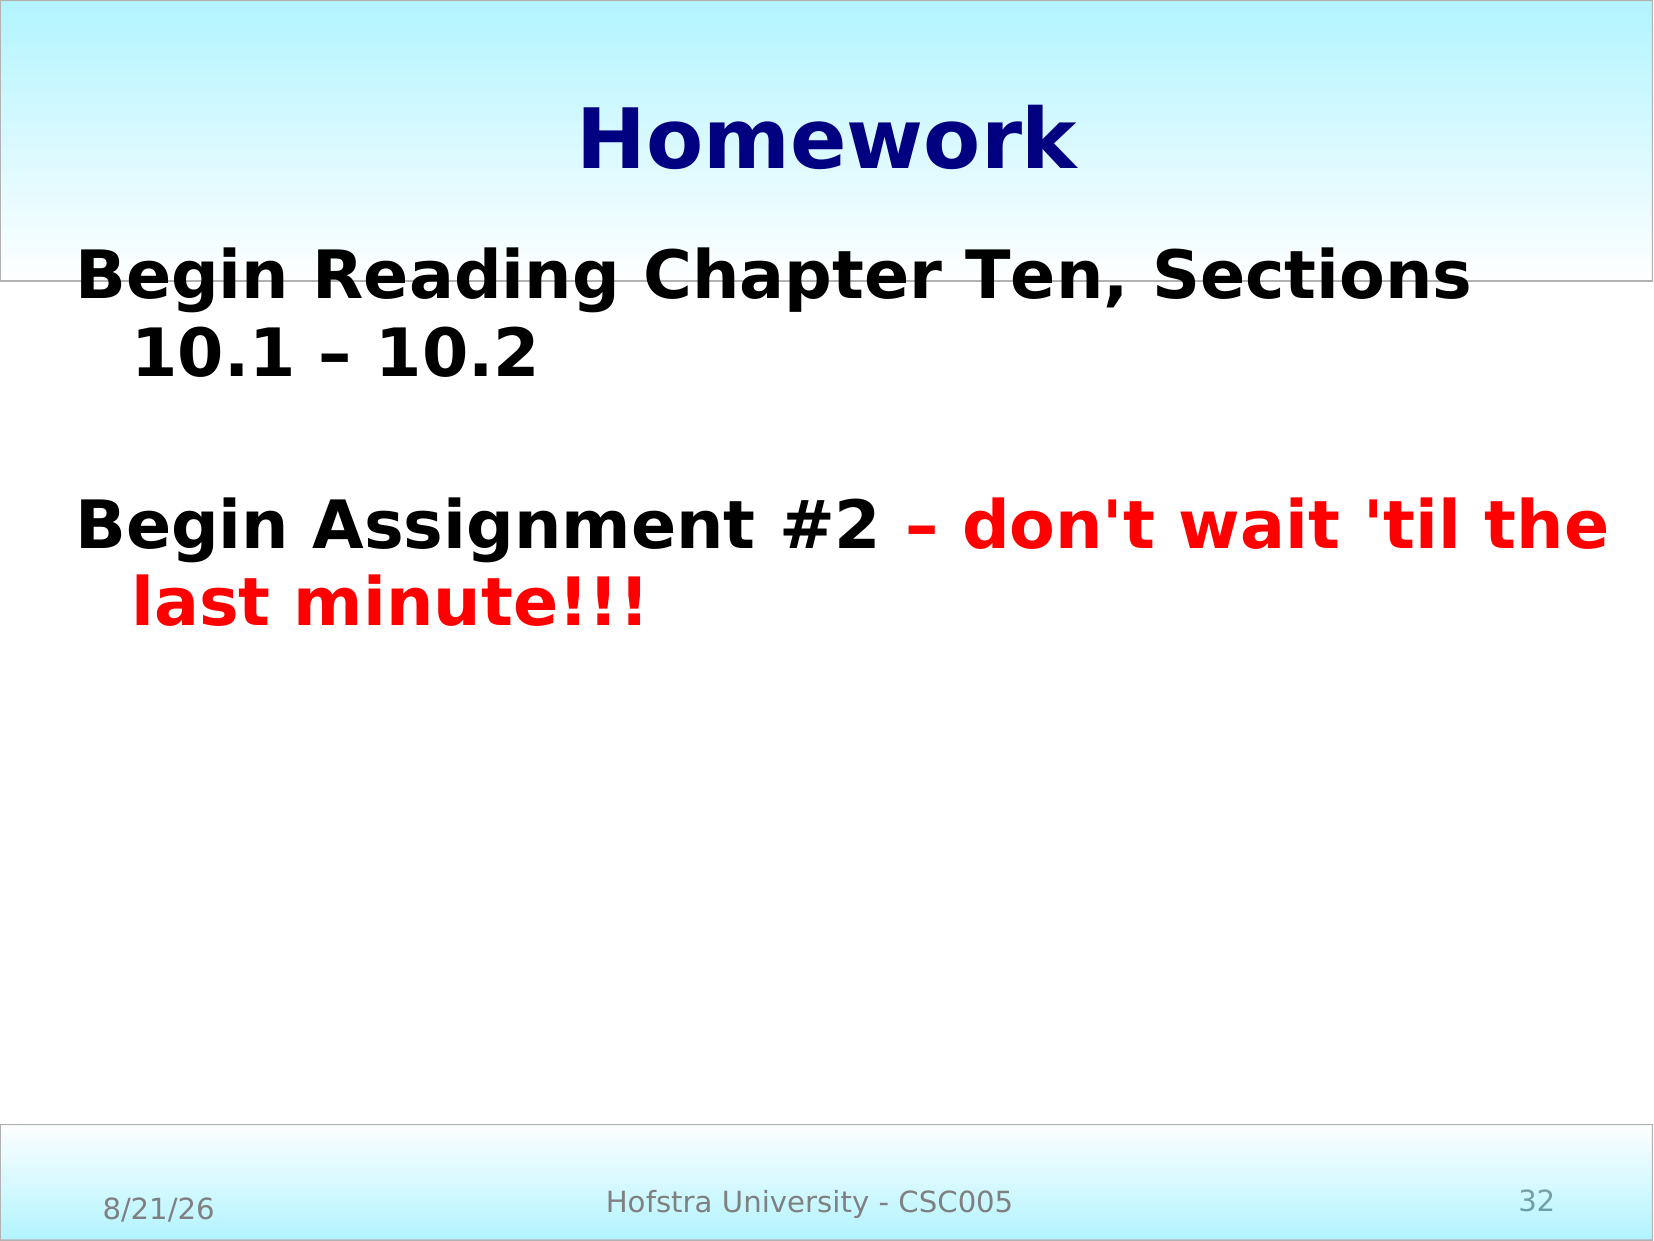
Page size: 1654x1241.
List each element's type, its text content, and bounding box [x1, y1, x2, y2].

list Begin Reading Chapter Ten, Sections 10.1 – 10.2 Begin Assignment #2 – don't wait 'til the last minute!!! [75, 236, 1613, 1034]
title Homework [78, 10, 1576, 236]
